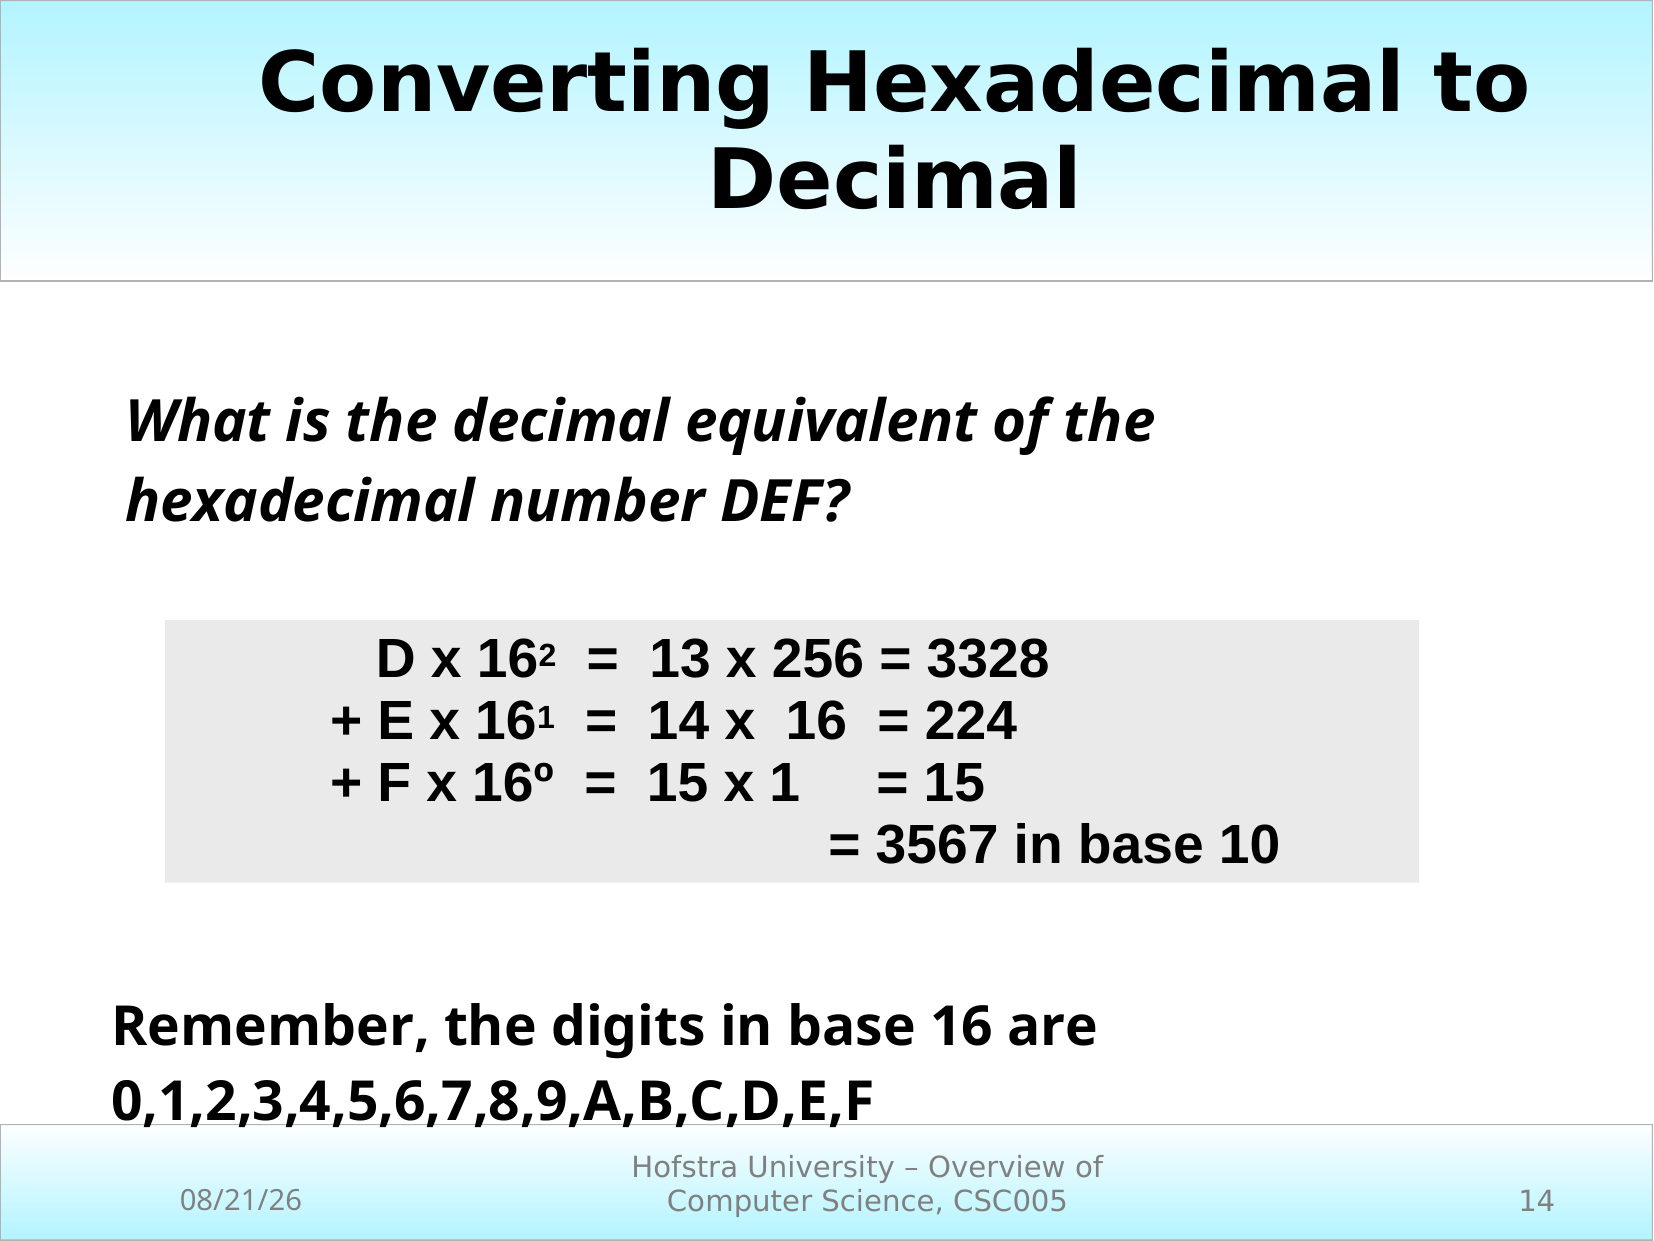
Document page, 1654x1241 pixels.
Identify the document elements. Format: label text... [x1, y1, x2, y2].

text_box D x 162 = 13 x 256 = 3328 + E x 161 = 14 x 16 = 224 + F x 16º = 15 x 1 = 15 = 3567 in base 10 [165, 620, 1419, 883]
text_box What is the decimal equivalent of the hexadecimal number DEF? [110, 372, 1516, 547]
title Converting Hexadecimal to Decimal [151, 23, 1640, 239]
text_box Remember, the digits in base 16 are 0,1,2,3,4,5,6,7,8,9,A,B,C,D,E,F [96, 978, 1419, 1145]
